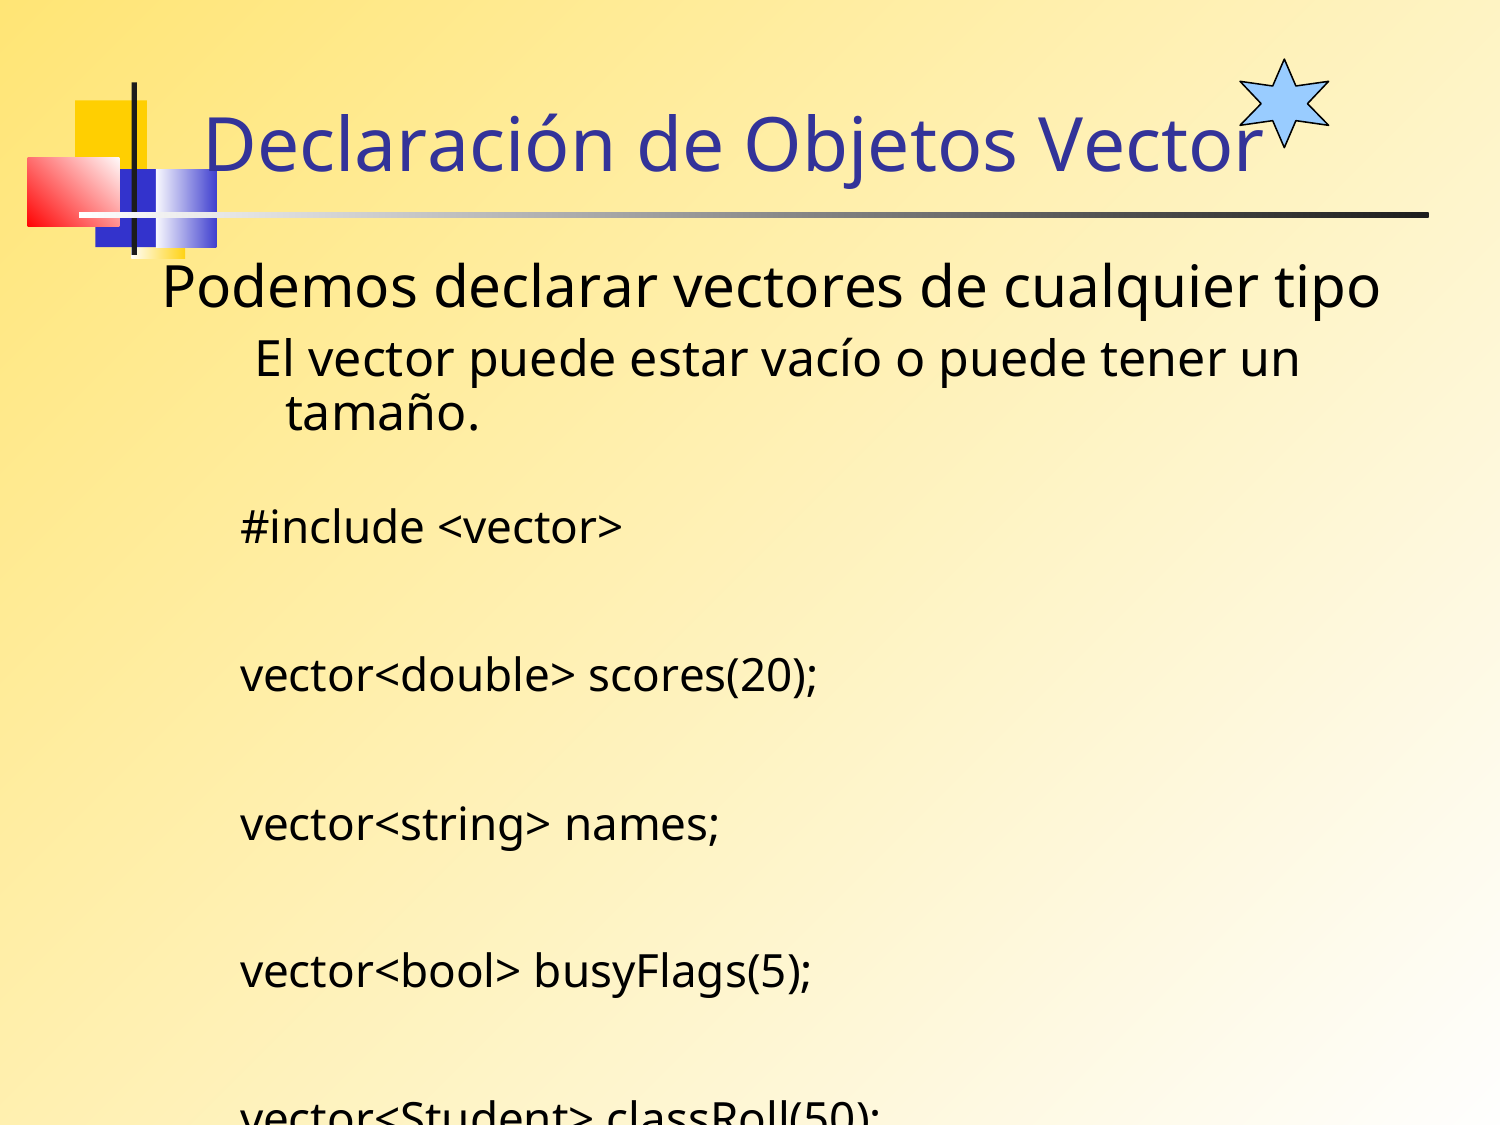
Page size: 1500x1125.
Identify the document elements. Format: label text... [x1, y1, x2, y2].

text_box [1240, 59, 1329, 148]
list #include <vector> vector<double> scores(20); vector<string> names; vector<bool> busyFlags(5); vector<Student> classRoll(50); [224, 487, 1463, 1125]
title Declaración de Objetos Vector [187, 37, 1466, 201]
text_box Podemos declarar vectores de cualquier tipo El vector puede estar vacío o puede tener un tamaño. [137, 249, 1463, 449]
